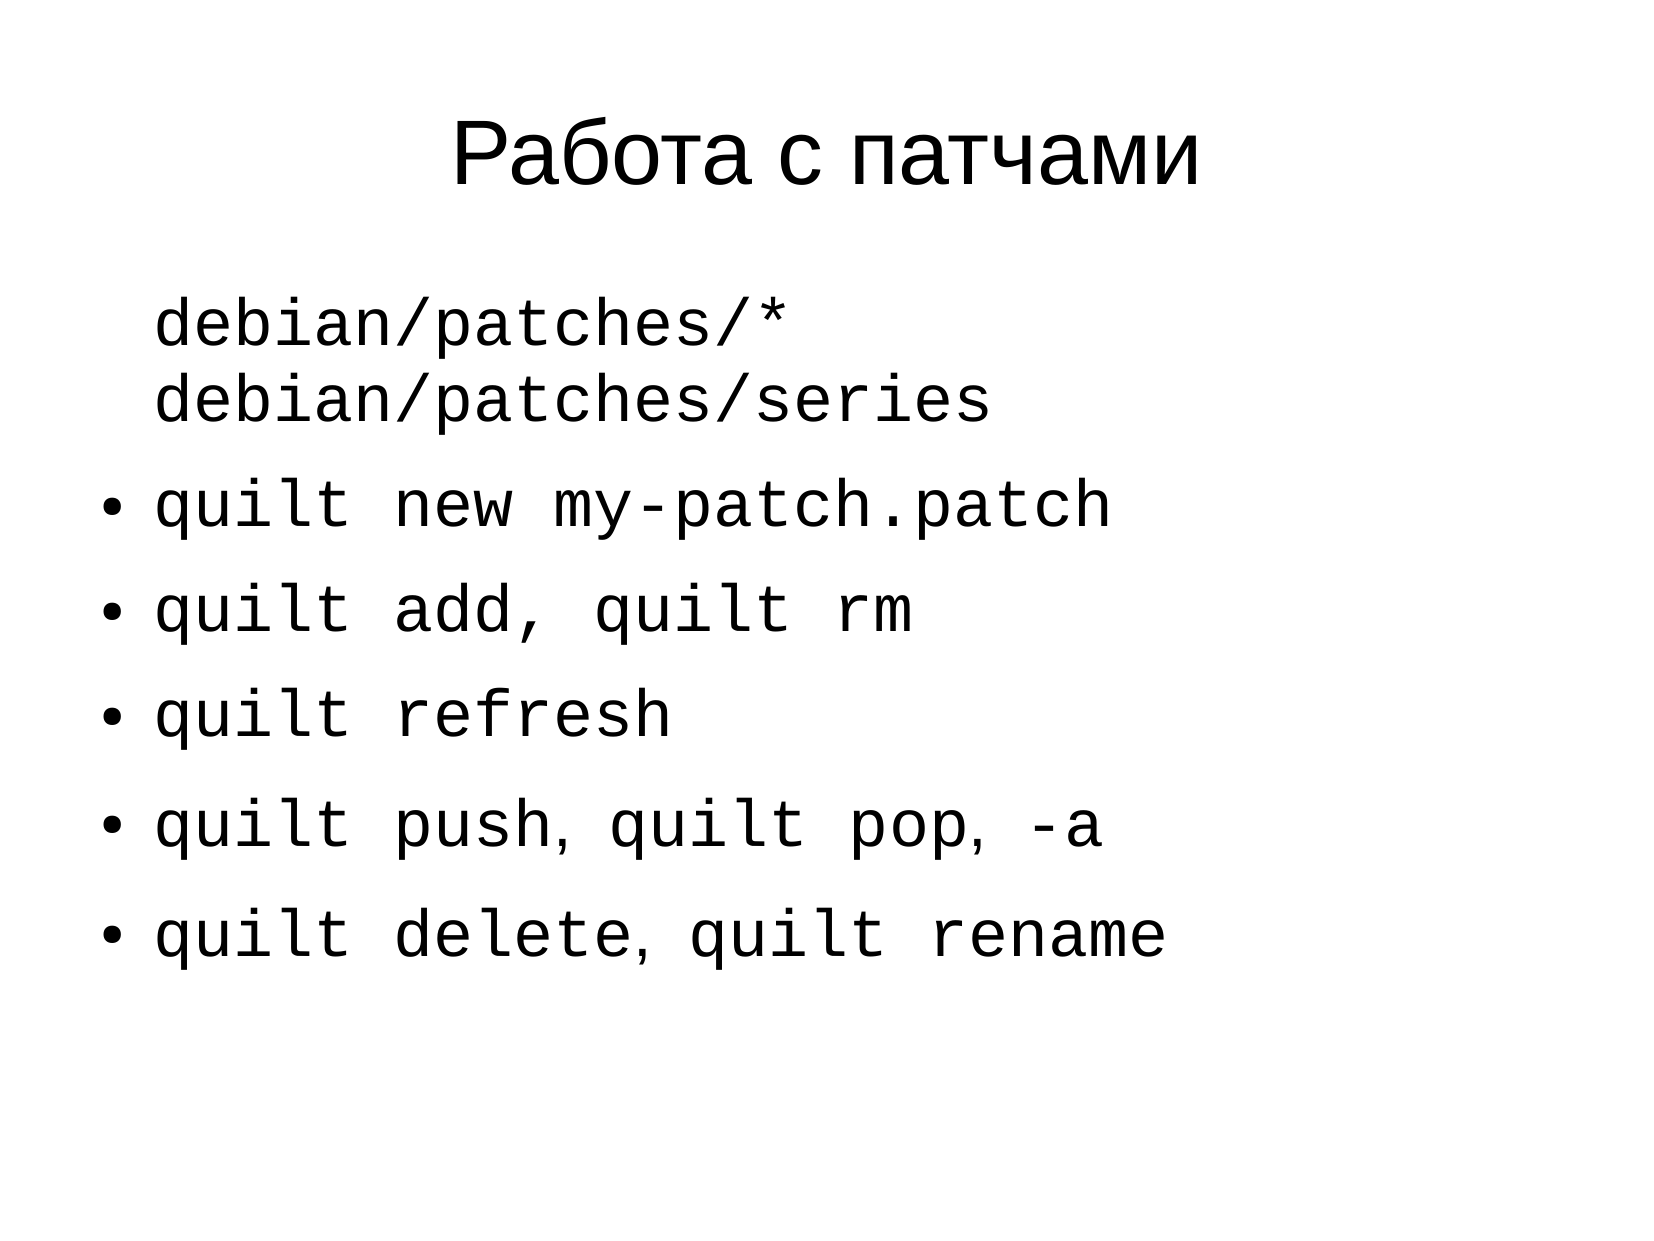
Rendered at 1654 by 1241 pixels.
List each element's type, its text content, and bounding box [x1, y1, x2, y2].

title Работа с патчами [82, 49, 1571, 257]
list debian/patches/* debian/patches/series quilt new my-patch.patch quilt add, quilt rm quilt refresh quilt push, quilt pop, -a quilt delete, quilt rename [82, 290, 1571, 1010]
